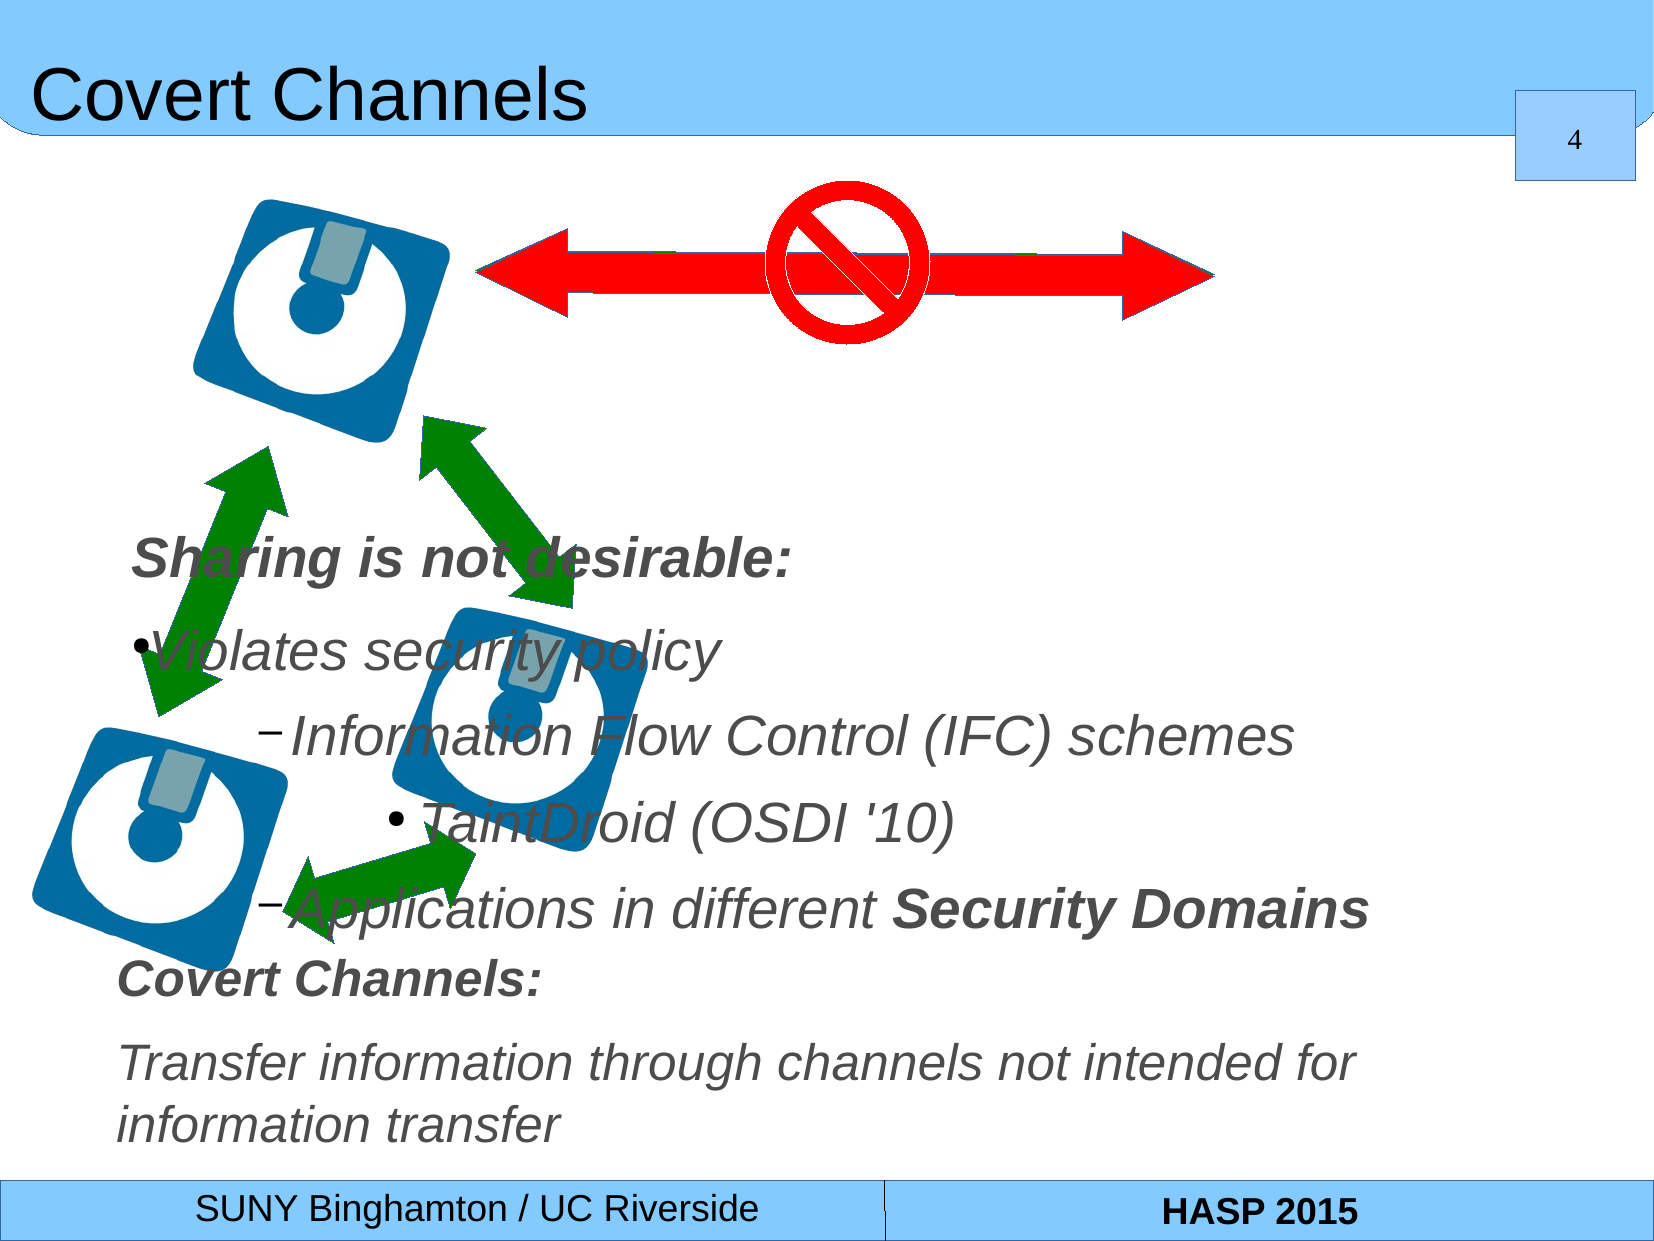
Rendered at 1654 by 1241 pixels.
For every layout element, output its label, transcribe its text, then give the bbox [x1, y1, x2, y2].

picture [70, 760, 131, 919]
text_box [204, 446, 289, 520]
text_box [419, 415, 531, 520]
list Sharing is not desirable: Violates security policy Information Flow Control (IFC) schemes TaintDroid (OSDI '10) Applications in different Security Domains [131, 520, 1621, 946]
picture [30, 720, 131, 979]
picture [191, 191, 451, 451]
text_box [1515, 131, 1636, 166]
list Covert Channels: Transfer information through channels not intended for information transfer [116, 945, 1606, 1156]
title Covert Channels [30, 45, 1636, 131]
text_box [475, 180, 1215, 346]
